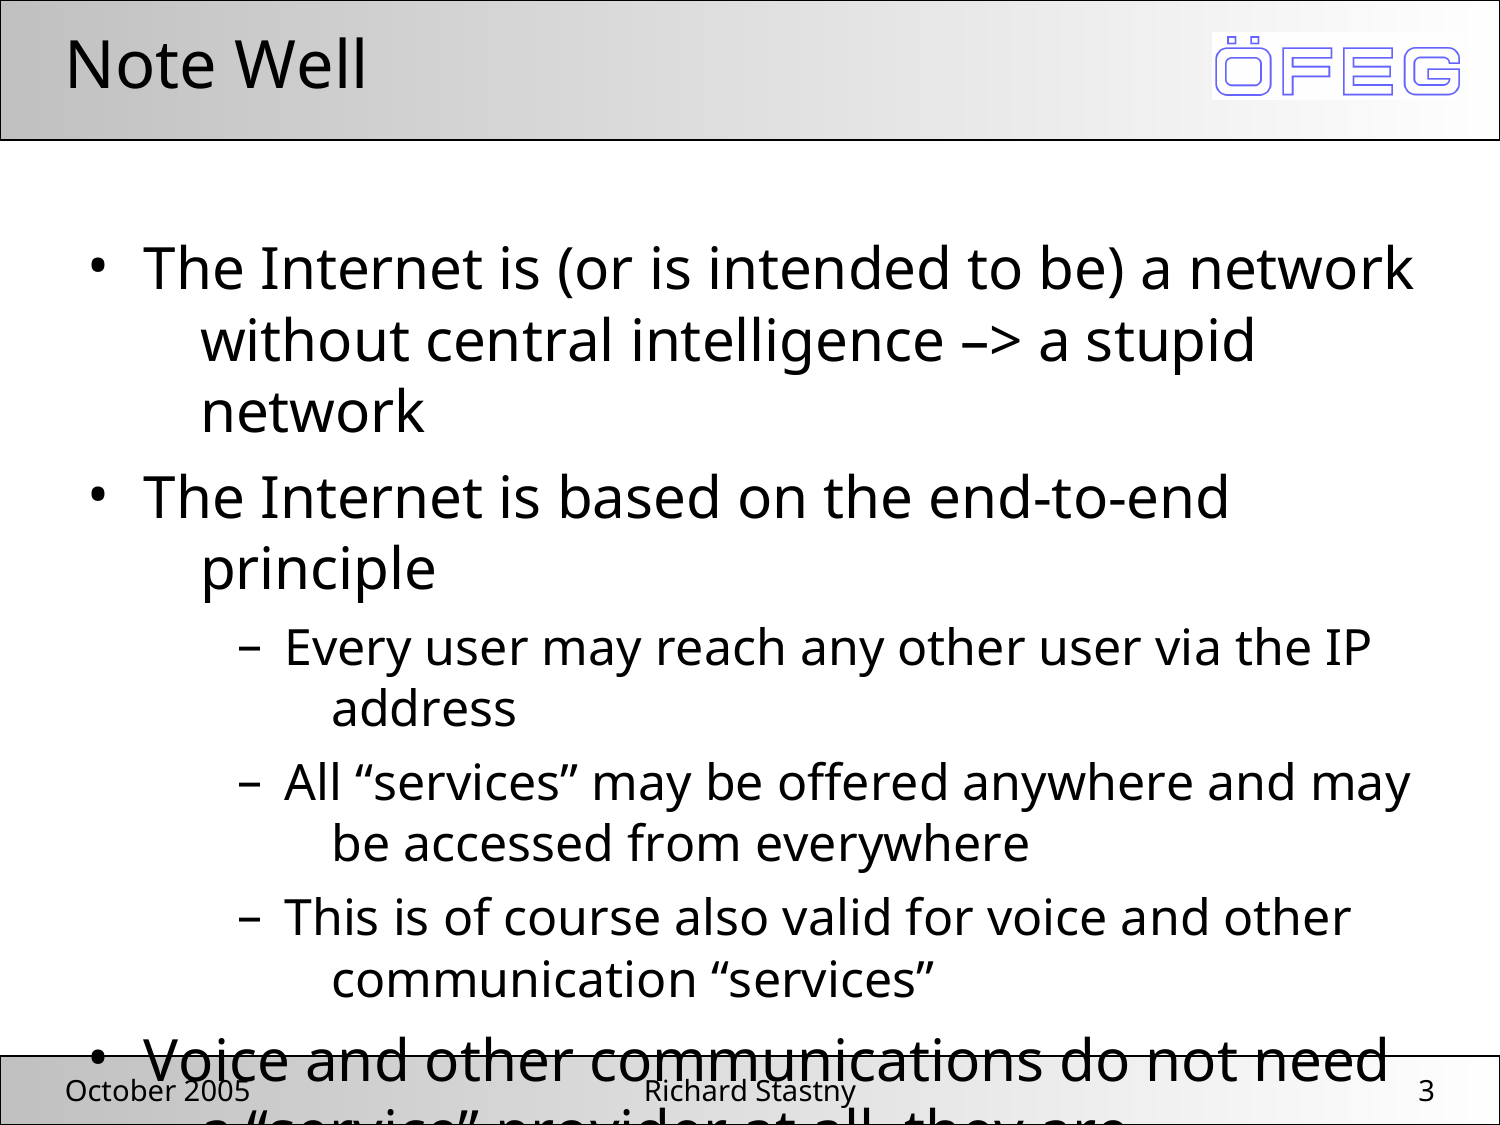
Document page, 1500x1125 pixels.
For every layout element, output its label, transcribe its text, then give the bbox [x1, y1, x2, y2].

picture [1212, 32, 1463, 100]
list The Internet is (or is intended to be) a network without central intelligence –> a stupid network The Internet is based on the end-to-end principle Every user may reach any other user via the IP address All “services” may be offered anywhere and may be accessed from everywhere This is of course also valid for voice and other communication “services” Voice and other communications do not need a “service” provider at all, they are applications. Jon Peterson, ITU-IETF NGN Workshop, Geneva, May 2005 [72, 224, 1436, 996]
title Note Well [50, 14, 1176, 111]
